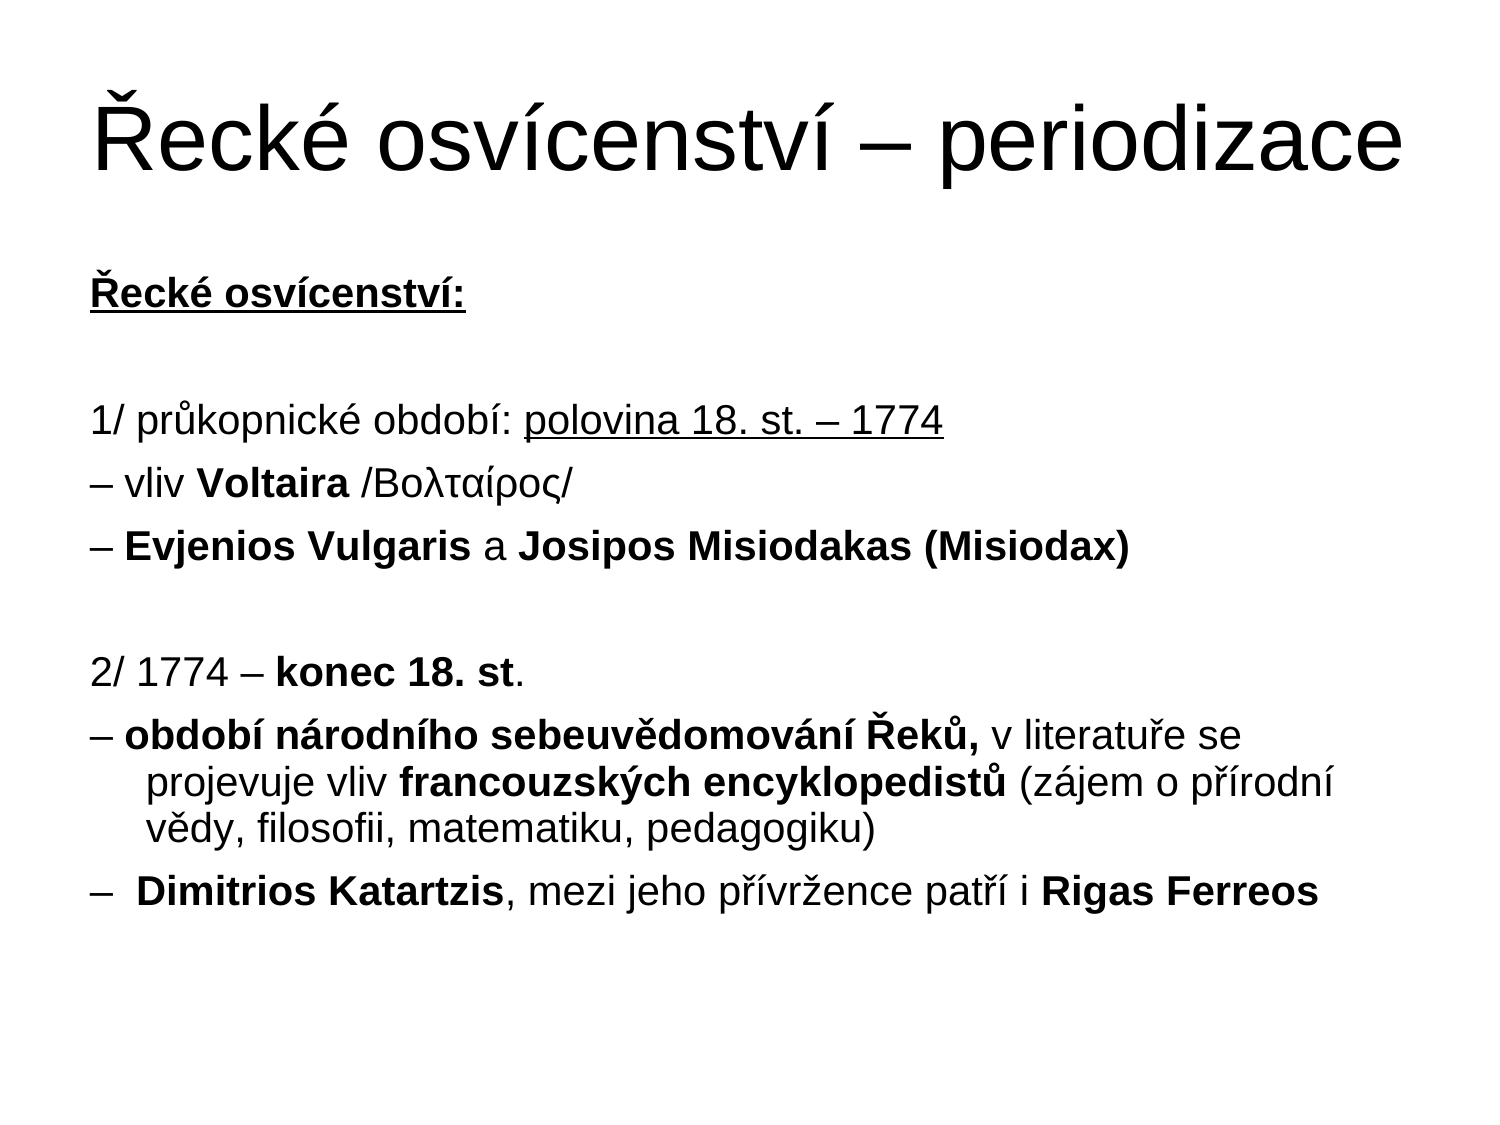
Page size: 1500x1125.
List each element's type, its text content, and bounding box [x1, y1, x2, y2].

list Řecké osvícenství: 1/ průkopnické období: polovina 18. st. – 1774 – vliv Voltaira /Βολταίρος/ – Evjenios Vulgaris a Josipos Misiodakas (Misiodax) 2/ 1774 – konec 18. st. – období národního sebeuvědomování Řeků, v literatuře se projevuje vliv francouzských encyklopedistů (zájem o přírodní vědy, filosofii, matematiku, pedagogiku) – Dimitrios Katartzis, mezi jeho přívržence patří i Rigas Ferreos [74, 262, 1425, 1125]
title Řecké osvícenství – periodizace [74, 20, 1425, 257]
